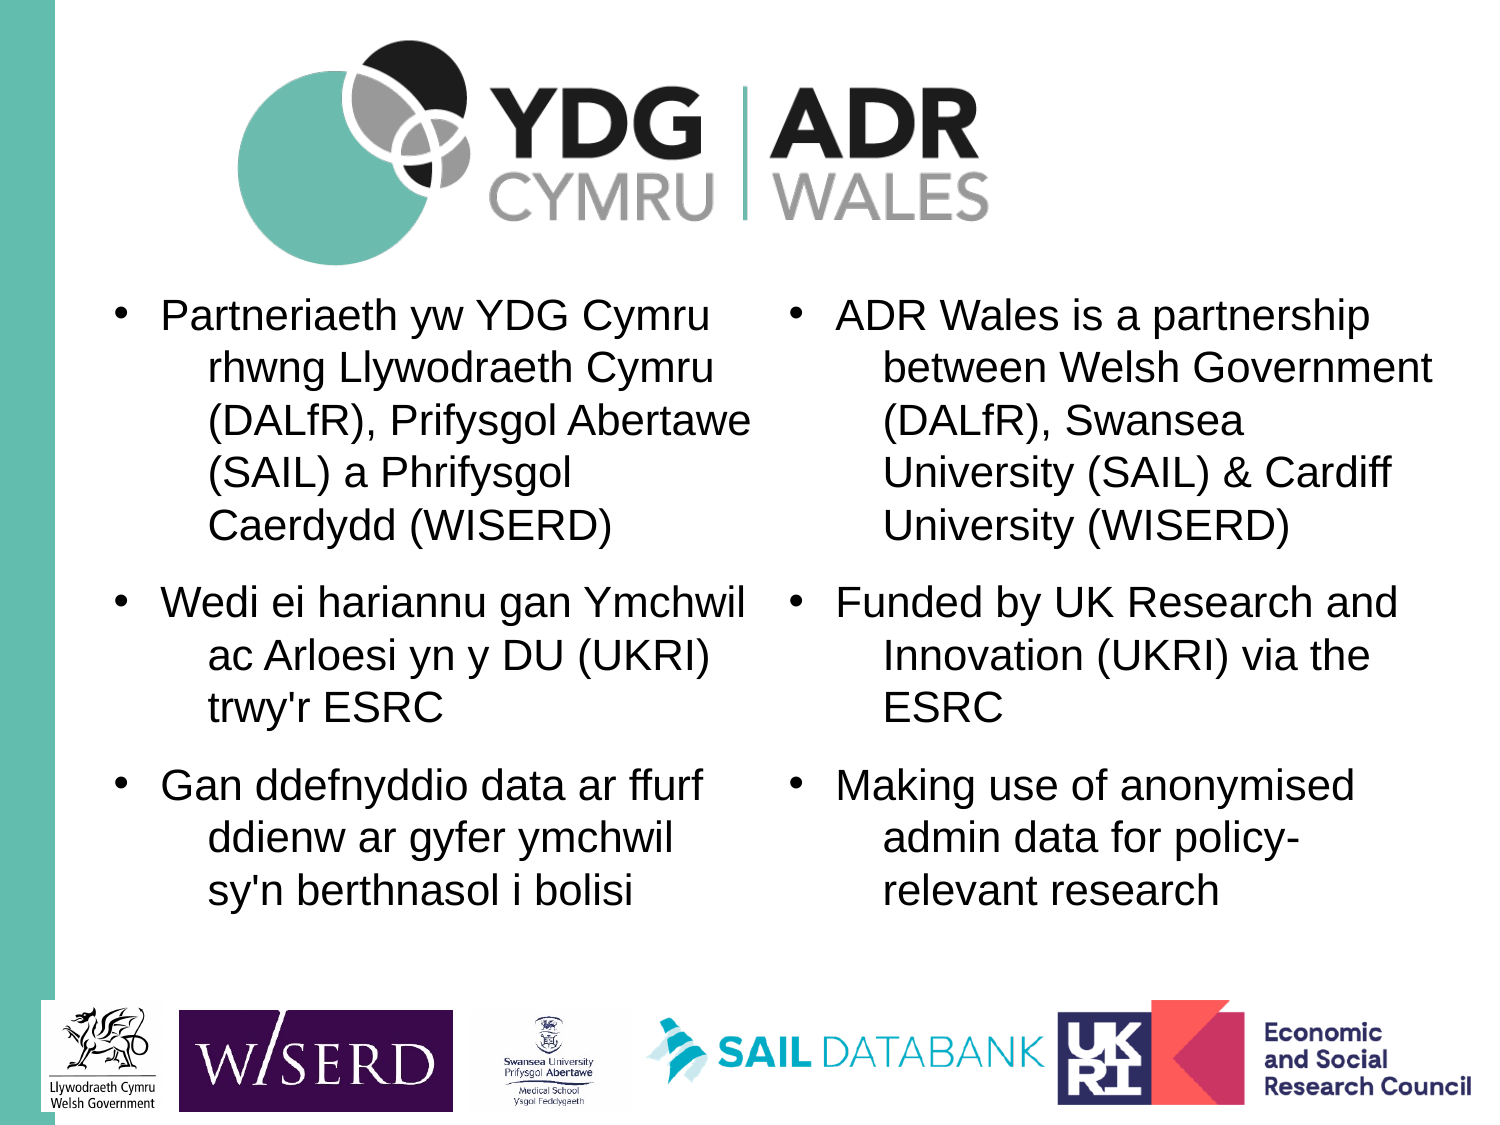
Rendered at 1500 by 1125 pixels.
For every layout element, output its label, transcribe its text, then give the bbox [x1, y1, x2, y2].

picture [179, 1034, 453, 1113]
picture [1057, 1000, 1471, 1105]
text_box Partneriaeth yw YDG Cymru rhwng Llywodraeth Cymru (DALfR), Prifysgol Abertawe (SAIL) a Phrifysgol Caerdydd (WISERD) Wedi ei hariannu gan Ymchwil ac Arloesi yn y DU (UKRI) trwy'r ESRC Gan ddefnyddio data ar ffurf ddienw ar gyfer ymchwil sy'n berthnasol i bolisi [98, 278, 774, 1034]
picture [643, 1034, 1046, 1086]
picture [194, 19, 1053, 303]
list ADR Wales is a partnership between Welsh Government (DALfR), Swansea University (SAIL) & Cardiff University (WISERD) Funded by UK Research and Innovation (UKRI) via the ESRC Making use of anonymised admin data for policy-relevant research [774, 278, 1449, 1034]
picture [41, 1000, 163, 1113]
picture [470, 1034, 631, 1112]
